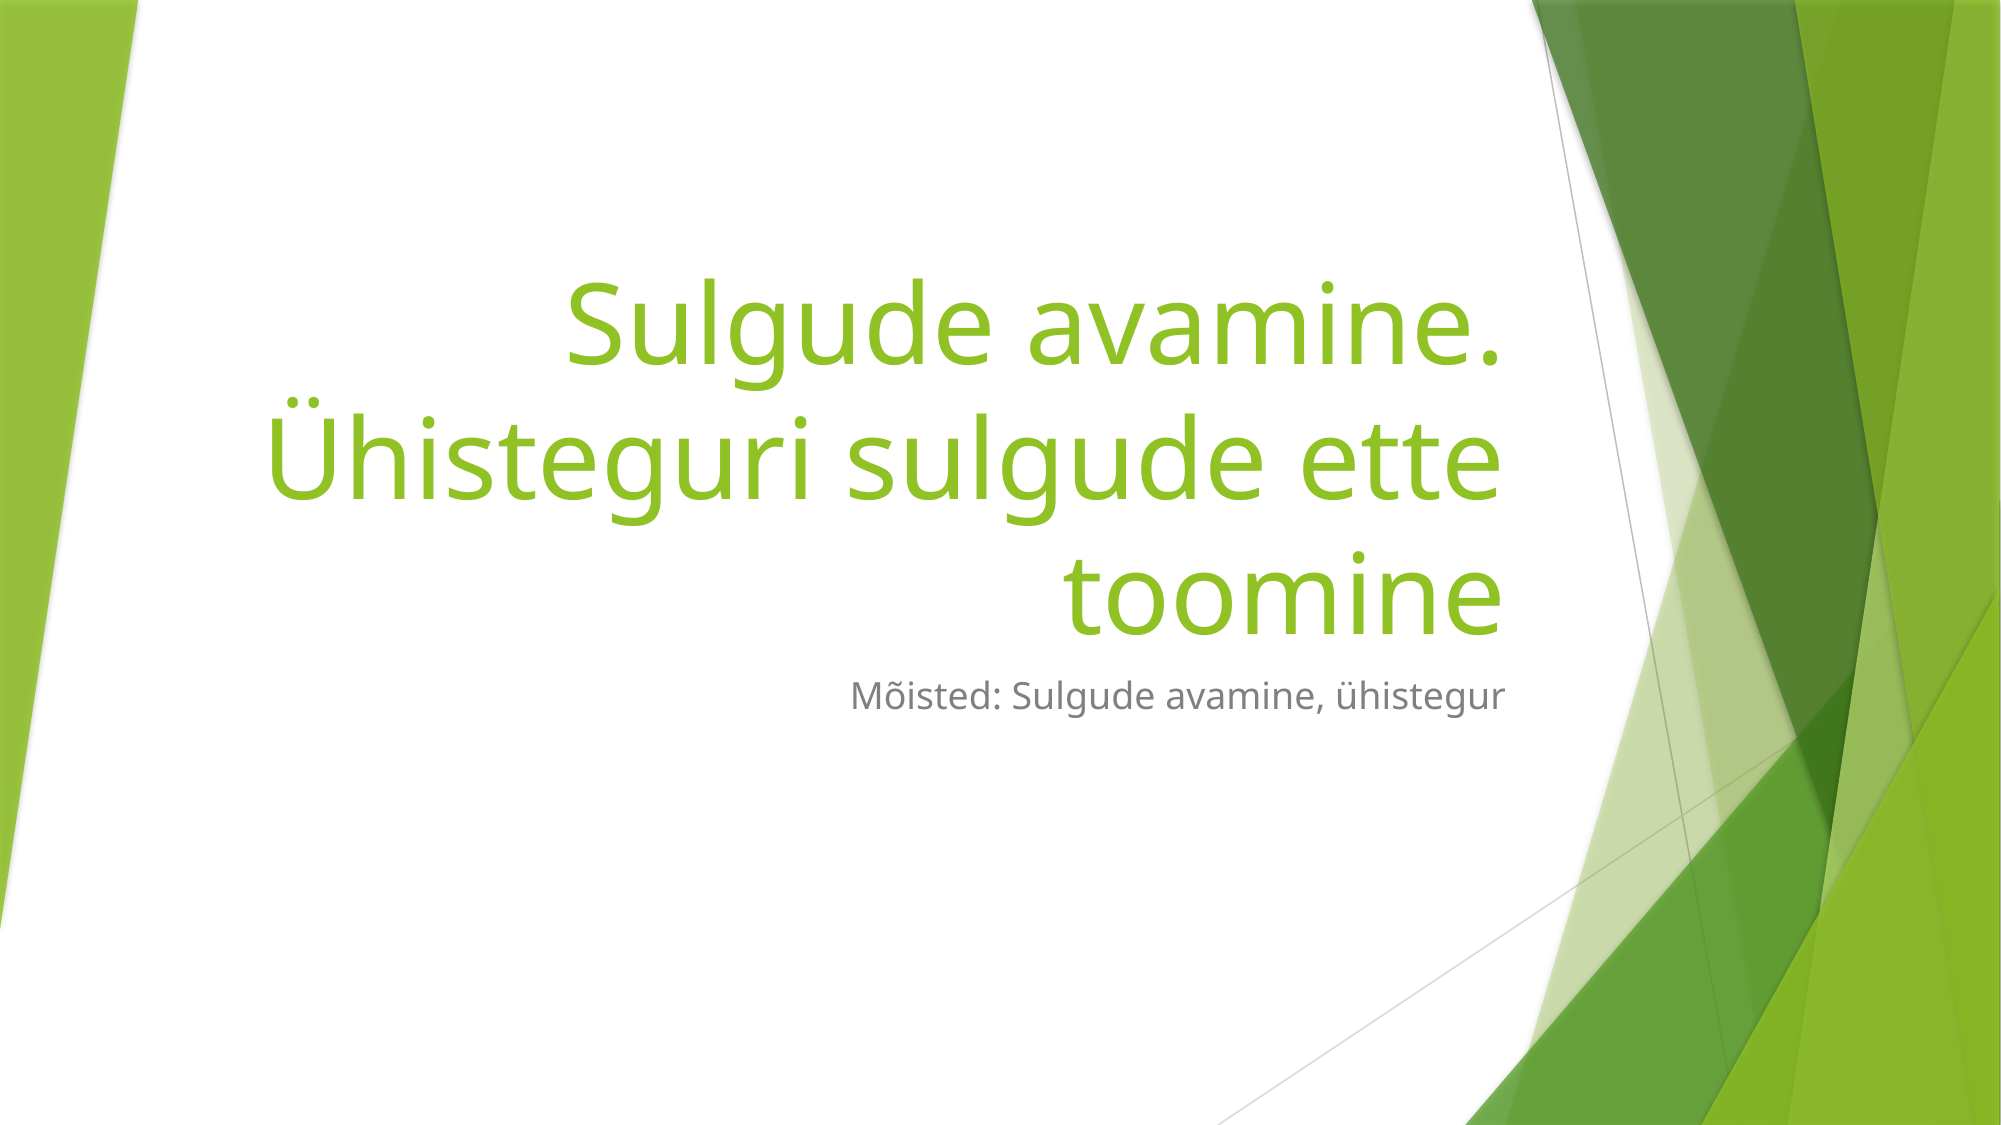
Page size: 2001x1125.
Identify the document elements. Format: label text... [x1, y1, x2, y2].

subtitle Mõisted: Sulgude avamine, ühistegur [247, 664, 1522, 845]
title Sulgude avamine. Ühisteguri sulgude ette toomine [247, 394, 1522, 664]
